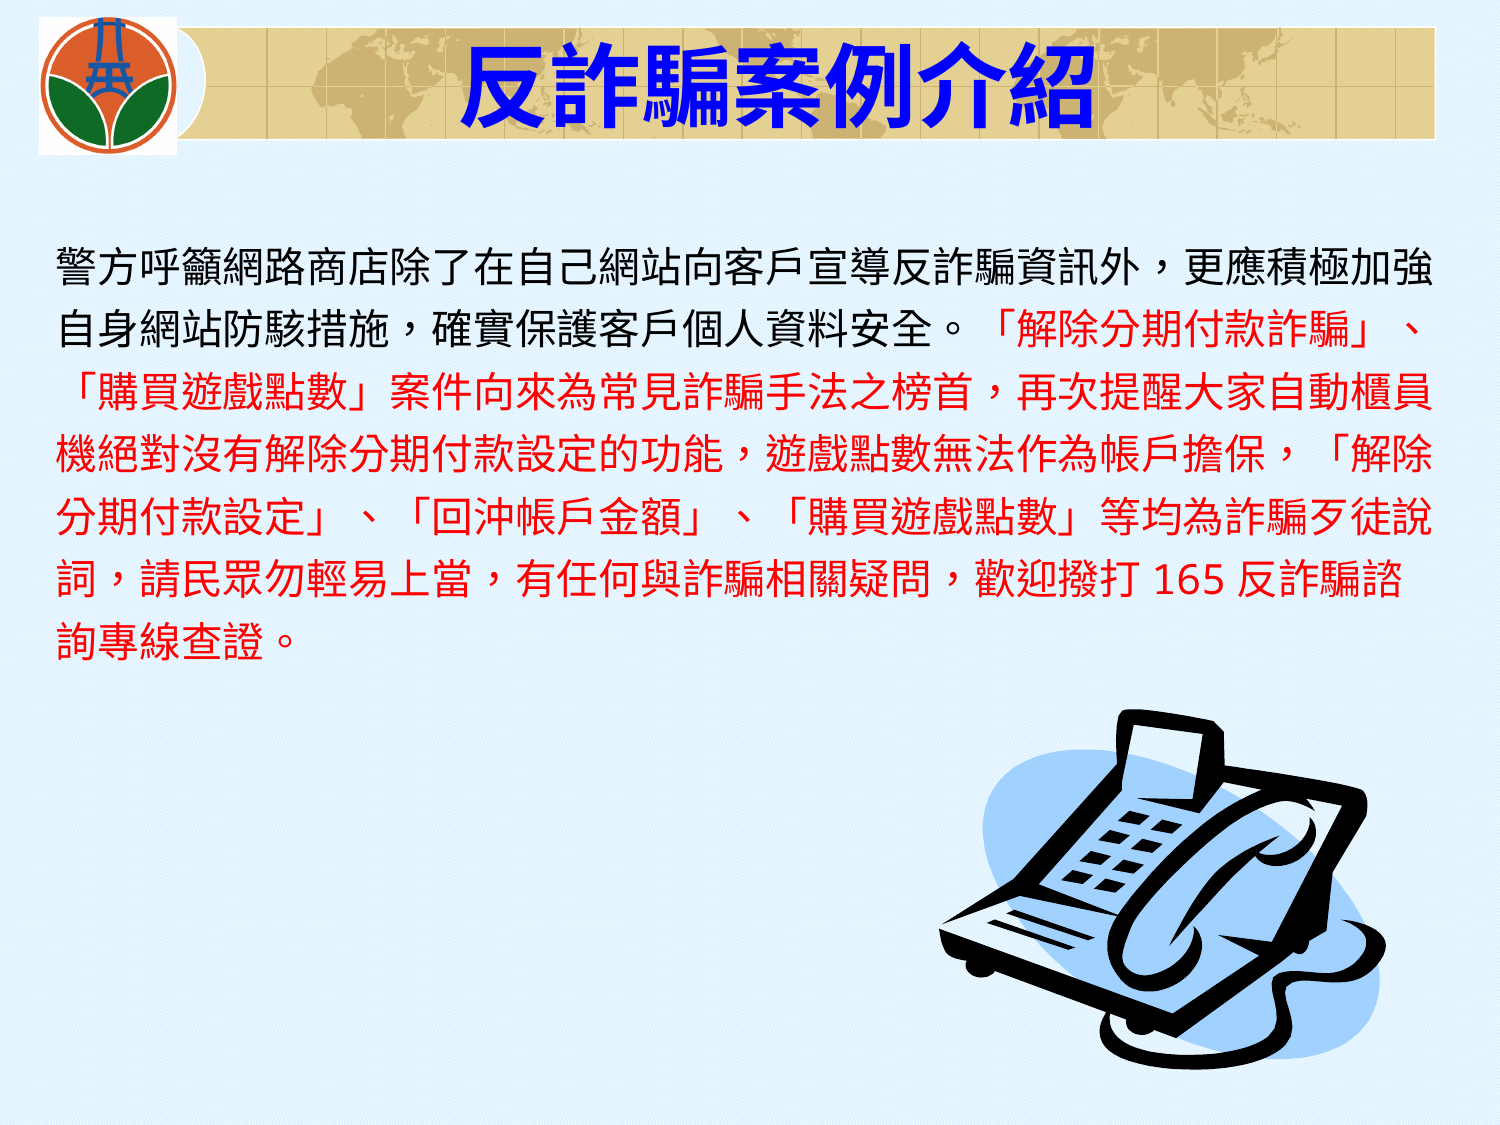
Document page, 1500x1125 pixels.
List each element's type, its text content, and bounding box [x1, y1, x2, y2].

picture [0, 0, 1500, 1125]
text_box 反詐騙案例介紹 [442, 19, 1117, 149]
list 警方呼籲網路商店除了在自己網站向客戶宣導反詐騙資訊外，更應積極加強自身網站防駭措施，確實保護客戶個人資料安全。「解除分期付款詐騙」、「購買遊戲點數」案件向來為常見詐騙手法之榜首，再次提醒大家自動櫃員機絕對沒有解除分期付款設定的功能，遊戲點數無法作為帳戶擔保，「解除分期付款設定」、「回沖帳戶金額」、「購買遊戲點數」等均為詐騙歹徒說詞，請民眾勿輕易上當，有任何與詐騙相關疑問，歡迎撥打165反詐騙諮詢專線查證。 [41, 220, 1459, 1095]
